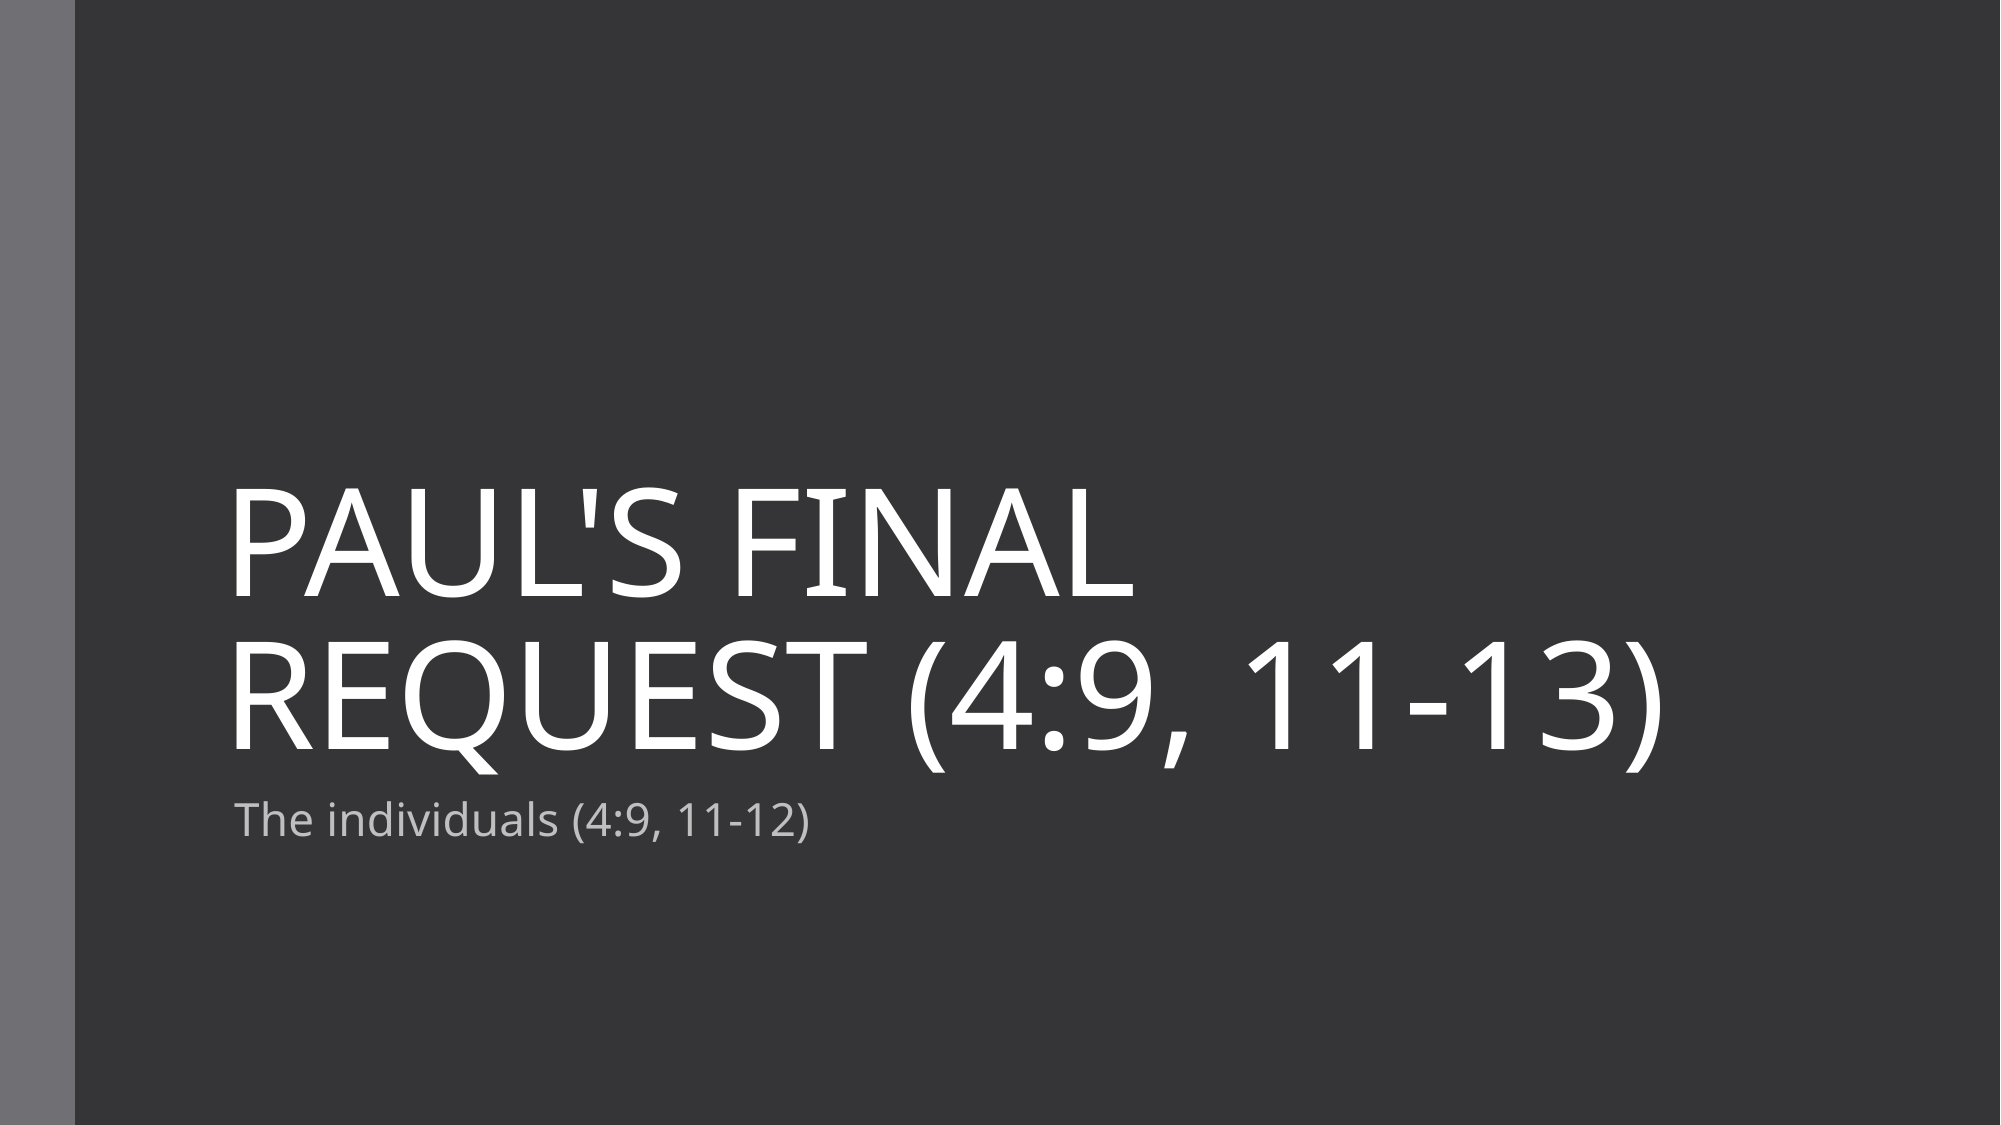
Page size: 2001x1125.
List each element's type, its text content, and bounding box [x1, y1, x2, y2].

subtitle The individuals (4:9, 11-12) [206, 787, 1752, 1066]
title PAUL'S FINAL REQUEST (4:9, 11-13) [206, 124, 1752, 787]
